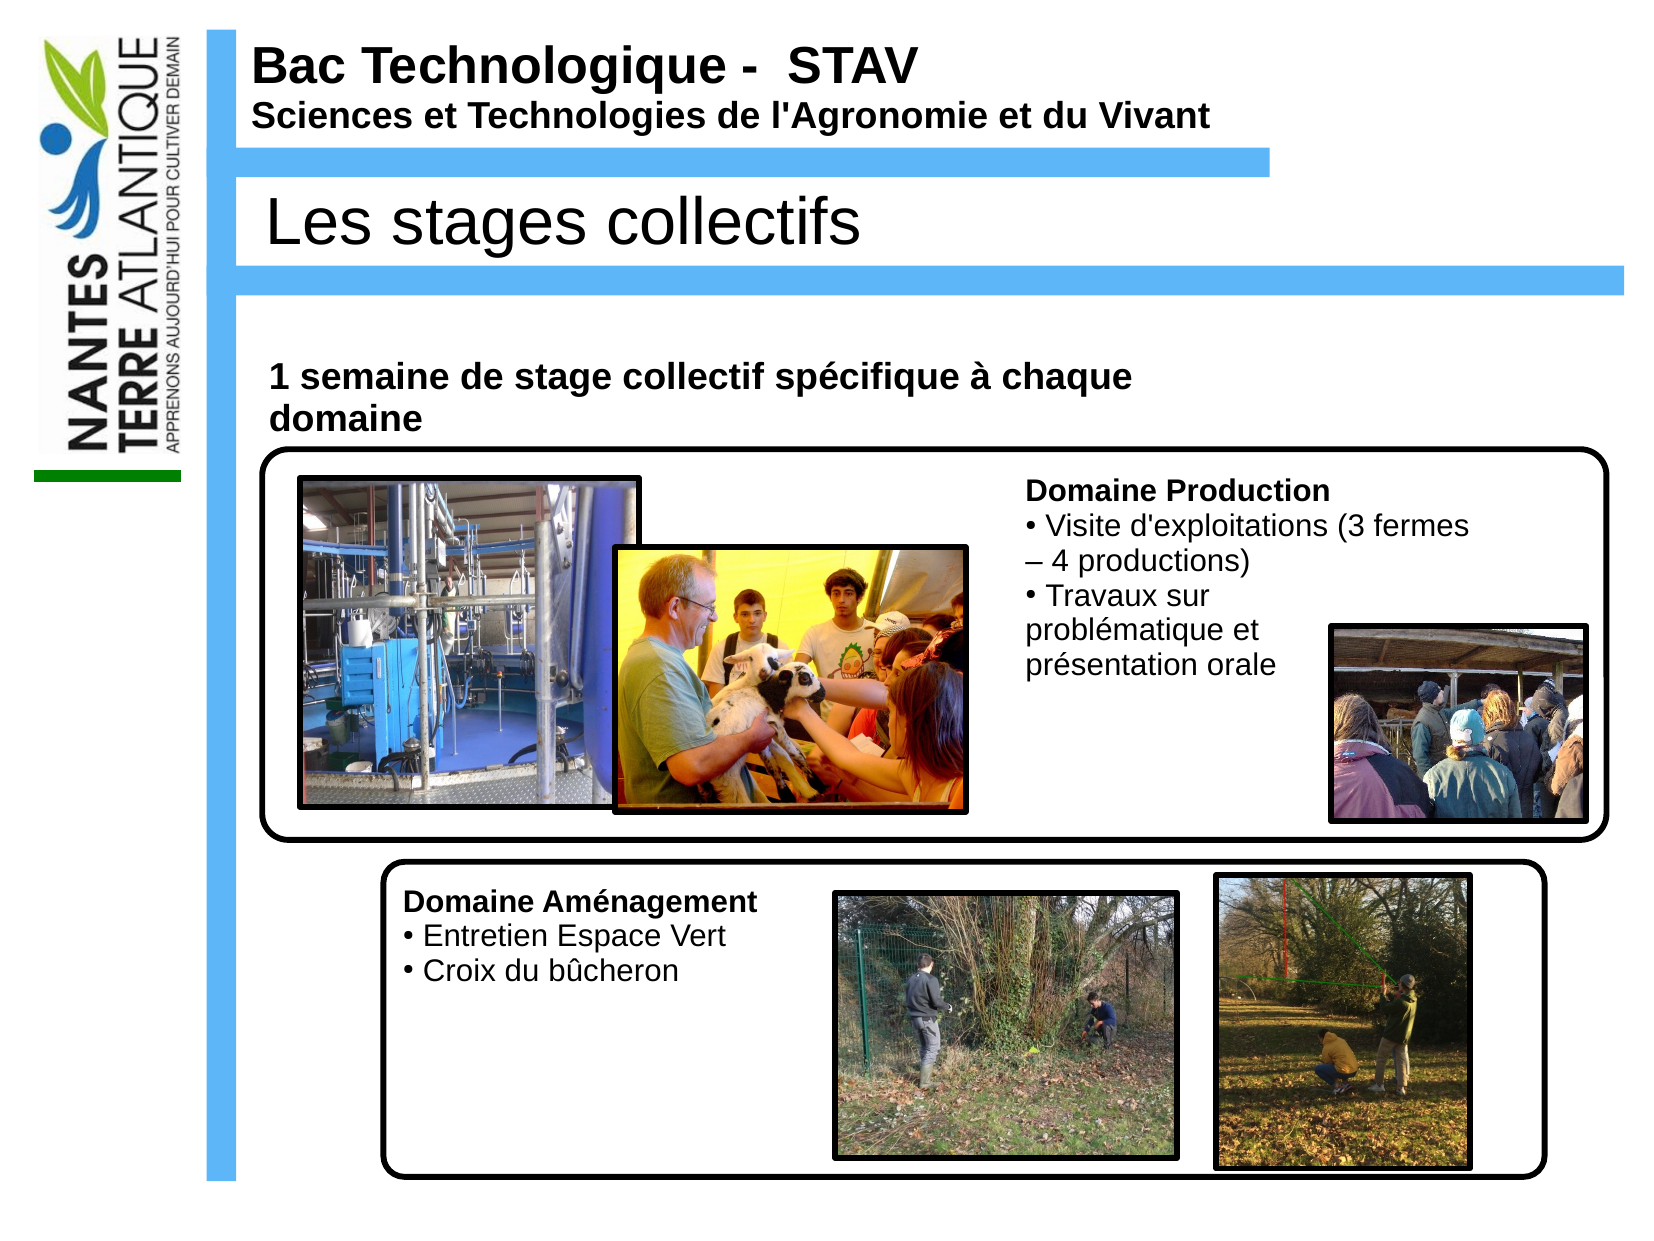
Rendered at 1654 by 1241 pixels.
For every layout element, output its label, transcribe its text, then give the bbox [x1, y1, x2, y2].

text_box Domaine Production Visite d'exploitations (3 fermes – 4 productions) Travaux sur problématique et présentation orale [1010, 466, 1583, 727]
text_box 1 semaine de stage collectif spécifique à chaque domaine [253, 348, 1229, 450]
picture [838, 895, 1175, 1156]
picture [1334, 629, 1584, 819]
picture [618, 550, 963, 809]
text_box Domaine Aménagement Entretien Espace Vert Croix du bûcheron [388, 876, 914, 1137]
picture [40, 37, 181, 454]
picture [1219, 877, 1467, 1166]
picture [302, 481, 636, 804]
title Les stages collectifs [265, 184, 1565, 259]
